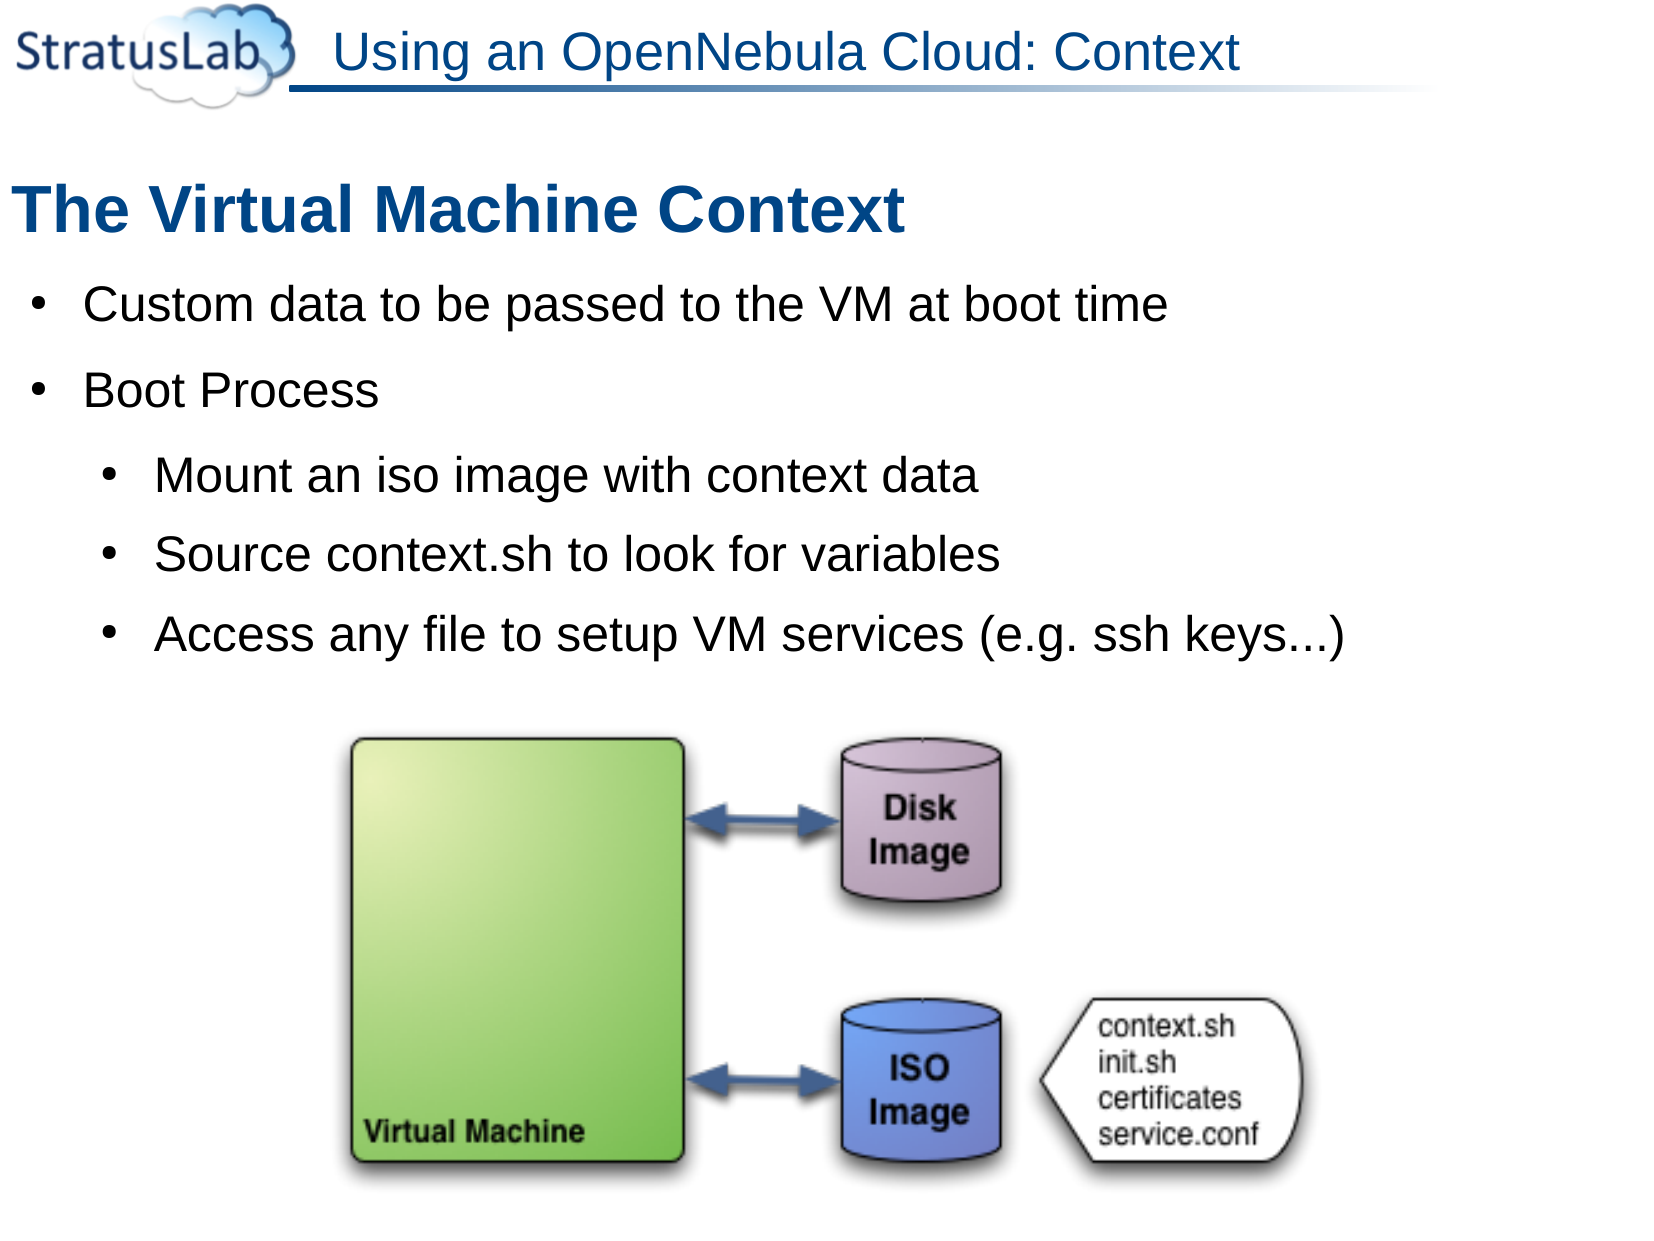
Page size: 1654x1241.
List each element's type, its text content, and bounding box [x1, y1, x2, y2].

picture [301, 697, 1352, 1223]
text_box Using an OpenNebula Cloud: Context [317, 14, 1257, 90]
list The Virtual Machine Context Custom data to be passed to the VM at boot time Boot Process Mount an iso image with context data Source context.sh to look for variables Access any file to setup VM services (e.g. ssh keys...) [11, 172, 1651, 976]
picture [6, 0, 301, 117]
text_box [289, 85, 1640, 92]
